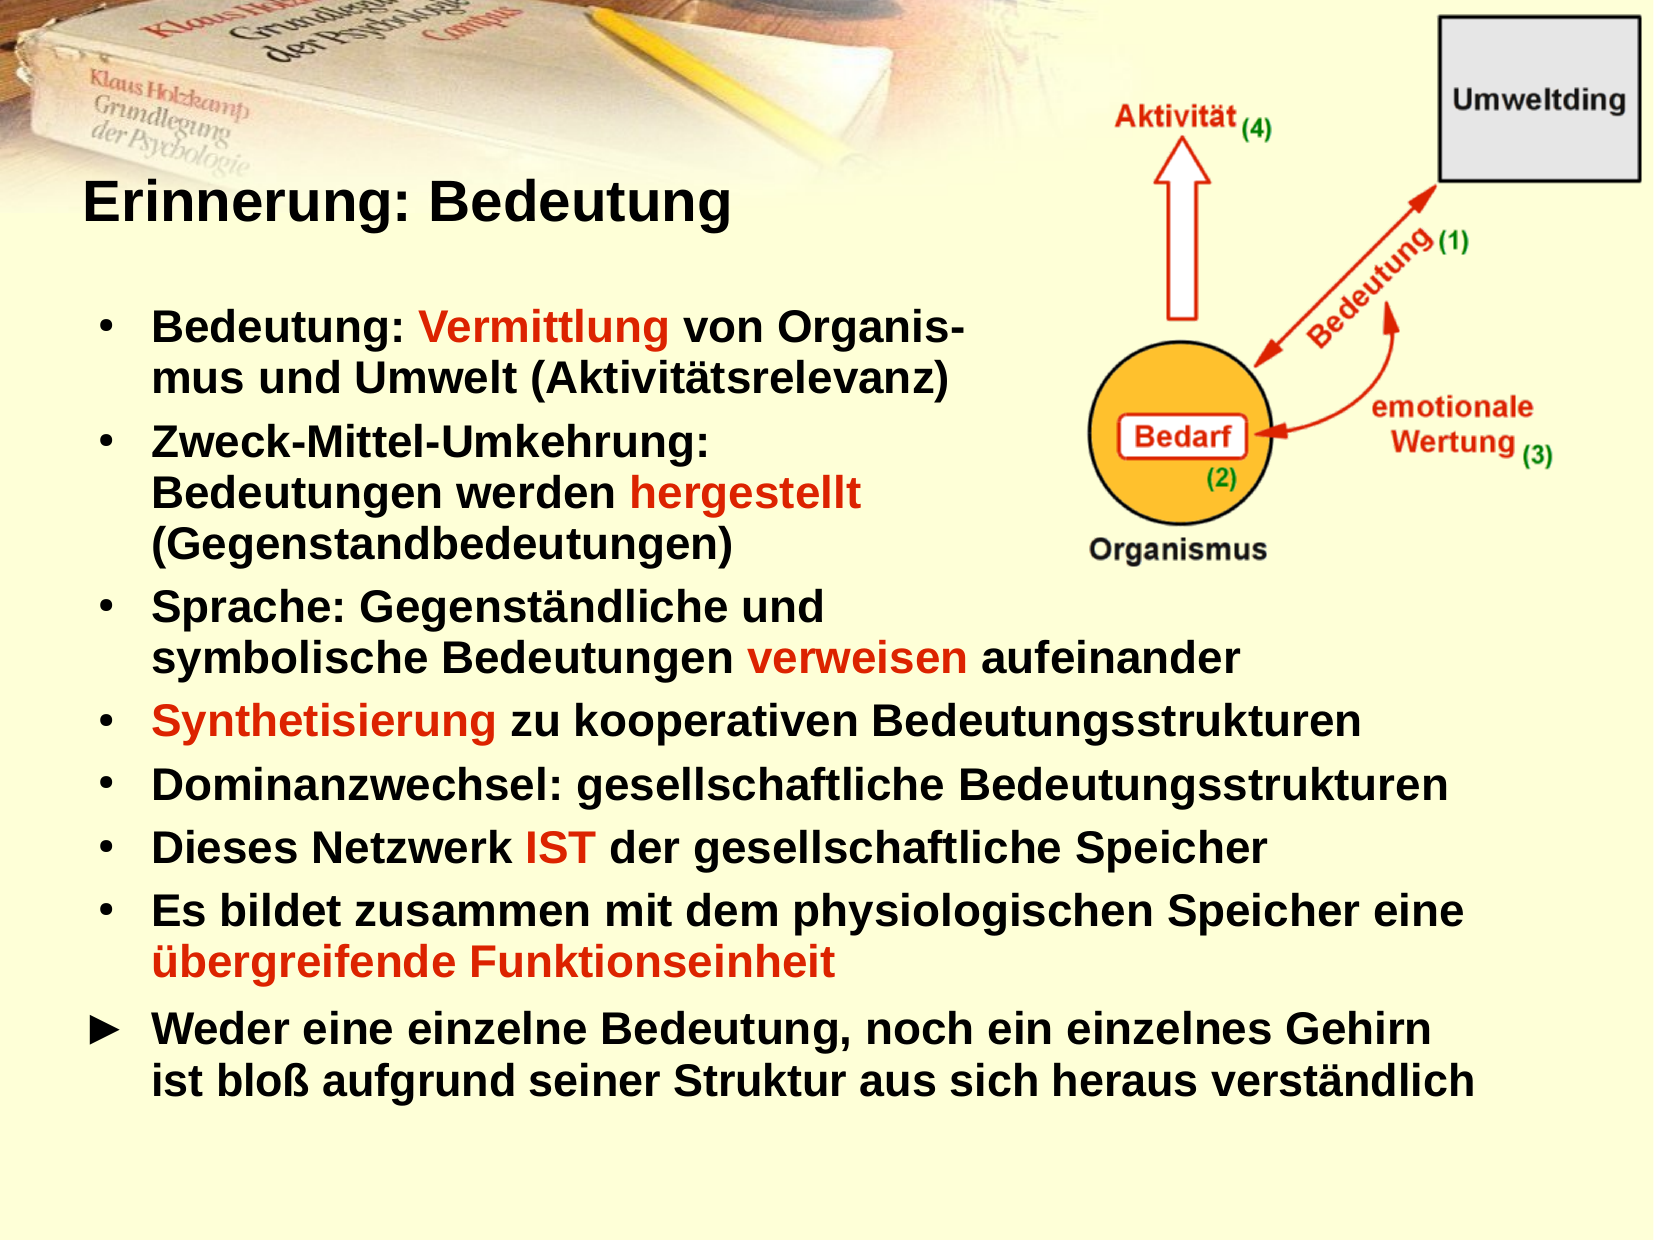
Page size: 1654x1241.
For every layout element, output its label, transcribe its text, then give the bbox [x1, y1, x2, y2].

title Erinnerung: Bedeutung [82, 124, 1086, 278]
picture [0, 0, 1642, 567]
list Bedeutung: Vermittlung von Organis- mus und Umwelt (Aktivitätsrelevanz) Zweck-Mittel-Umkehrung: Bedeutungen werden hergestellt (Gegenstandbedeutungen) Sprache: Gegenständliche und symbolische Bedeutungen verweisen aufeinander Synthetisierung zu kooperativen Bedeutungsstrukturen Dominanzwechsel: gesellschaftliche Bedeutungsstrukturen Dieses Netzwerk IST der gesellschaftliche Speicher Es bildet zusammen mit dem physiologischen Speicher eine übergreifende Funktionseinheit ► Weder eine einzelne Bedeutung, noch ein einzelnes Gehirn ist bloß aufgrund seiner Struktur aus sich heraus verständlich [80, 301, 1607, 1193]
